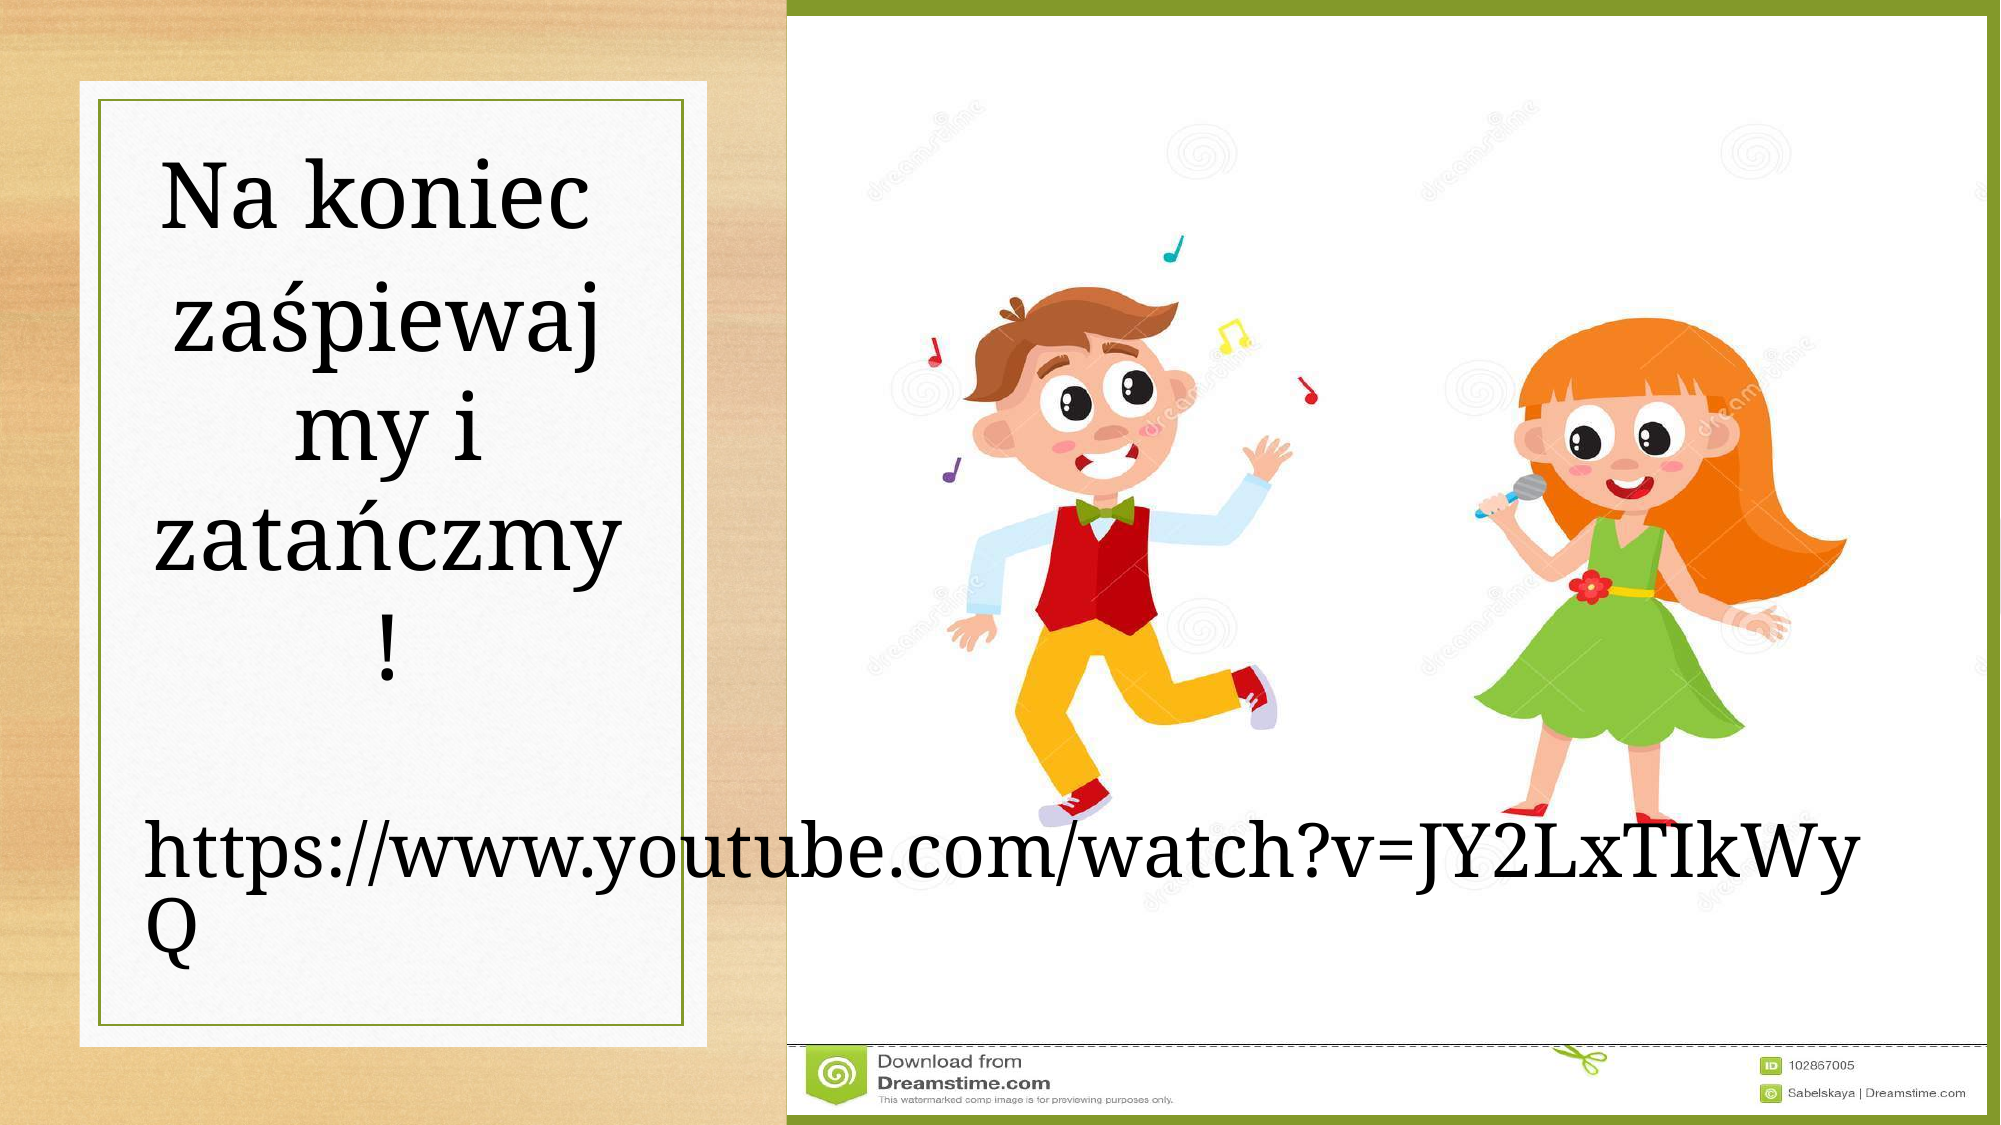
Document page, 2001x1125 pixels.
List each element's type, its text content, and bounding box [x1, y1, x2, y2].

picture [787, 16, 1987, 1115]
text_box Na koniec zaśpiewajmy i zatańczmy! [135, 142, 640, 707]
text_box [0, 0, 2000, 1125]
text_box https://www.youtube.com/watch?v=JY2LxTIkWyQ [129, 794, 1910, 913]
